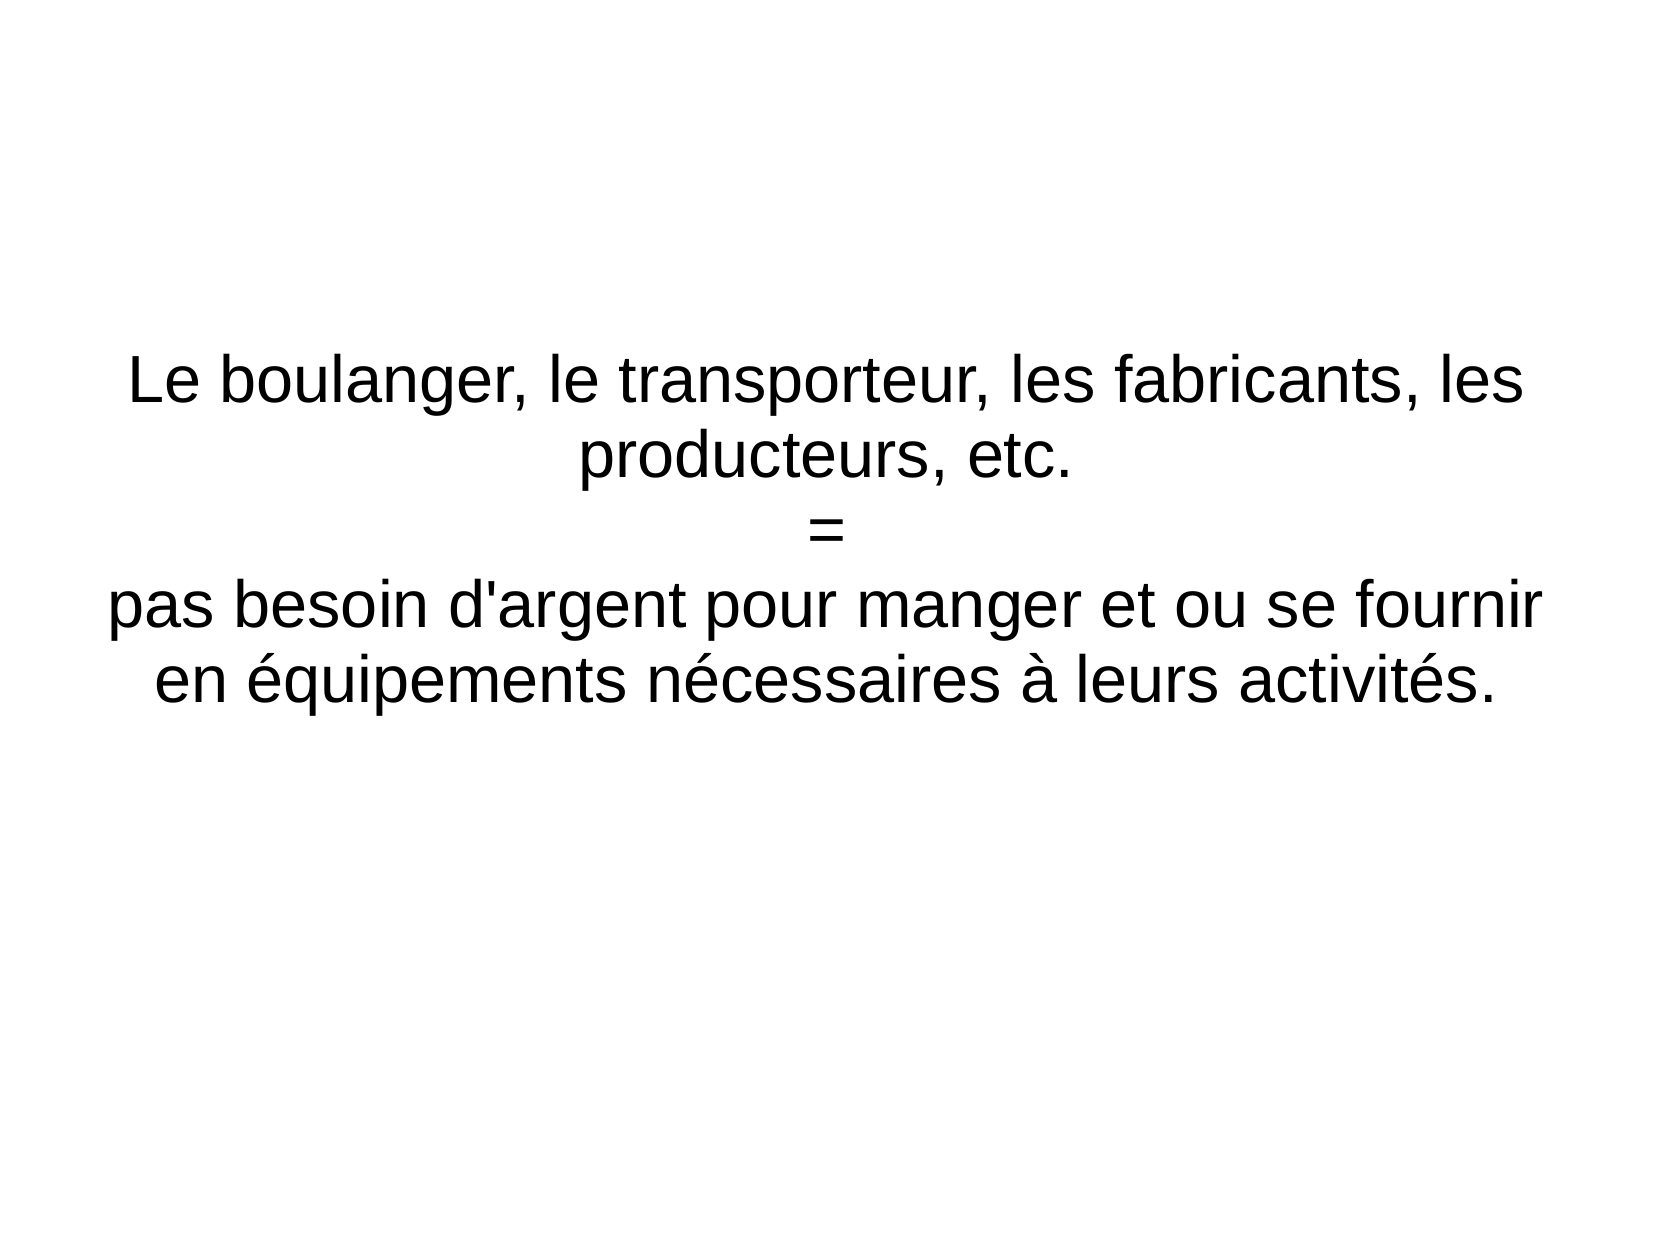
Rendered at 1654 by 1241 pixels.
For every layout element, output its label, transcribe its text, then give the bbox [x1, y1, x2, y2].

subtitle Le boulanger, le transporteur, les fabricants, les producteurs, etc. = pas besoin d'argent pour manger et ou se fournir en équipements nécessaires à leurs activités. [82, 49, 1571, 1010]
